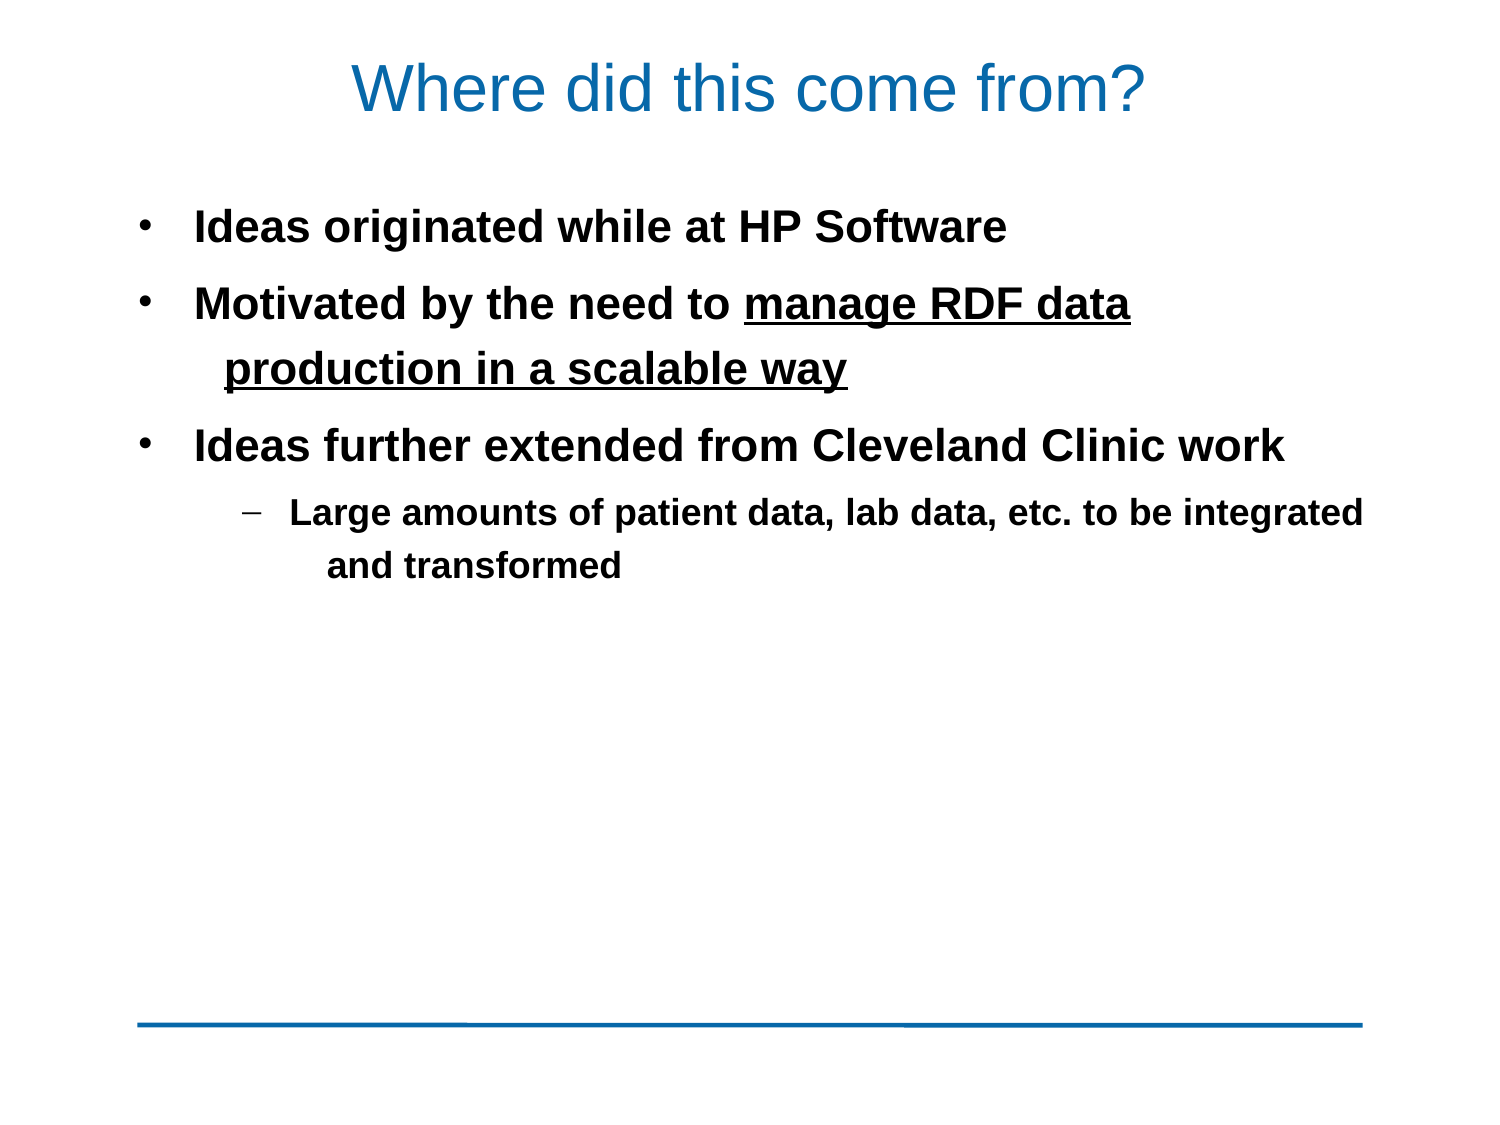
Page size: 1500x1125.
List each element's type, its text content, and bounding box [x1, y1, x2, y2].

title Where did this come from? [0, 6, 1500, 149]
list Ideas originated while at HP Software Motivated by the need to manage RDF data production in a scalable way Ideas further extended from Cleveland Clinic work Large amounts of patient data, lab data, etc. to be integrated and transformed [115, 179, 1387, 1005]
